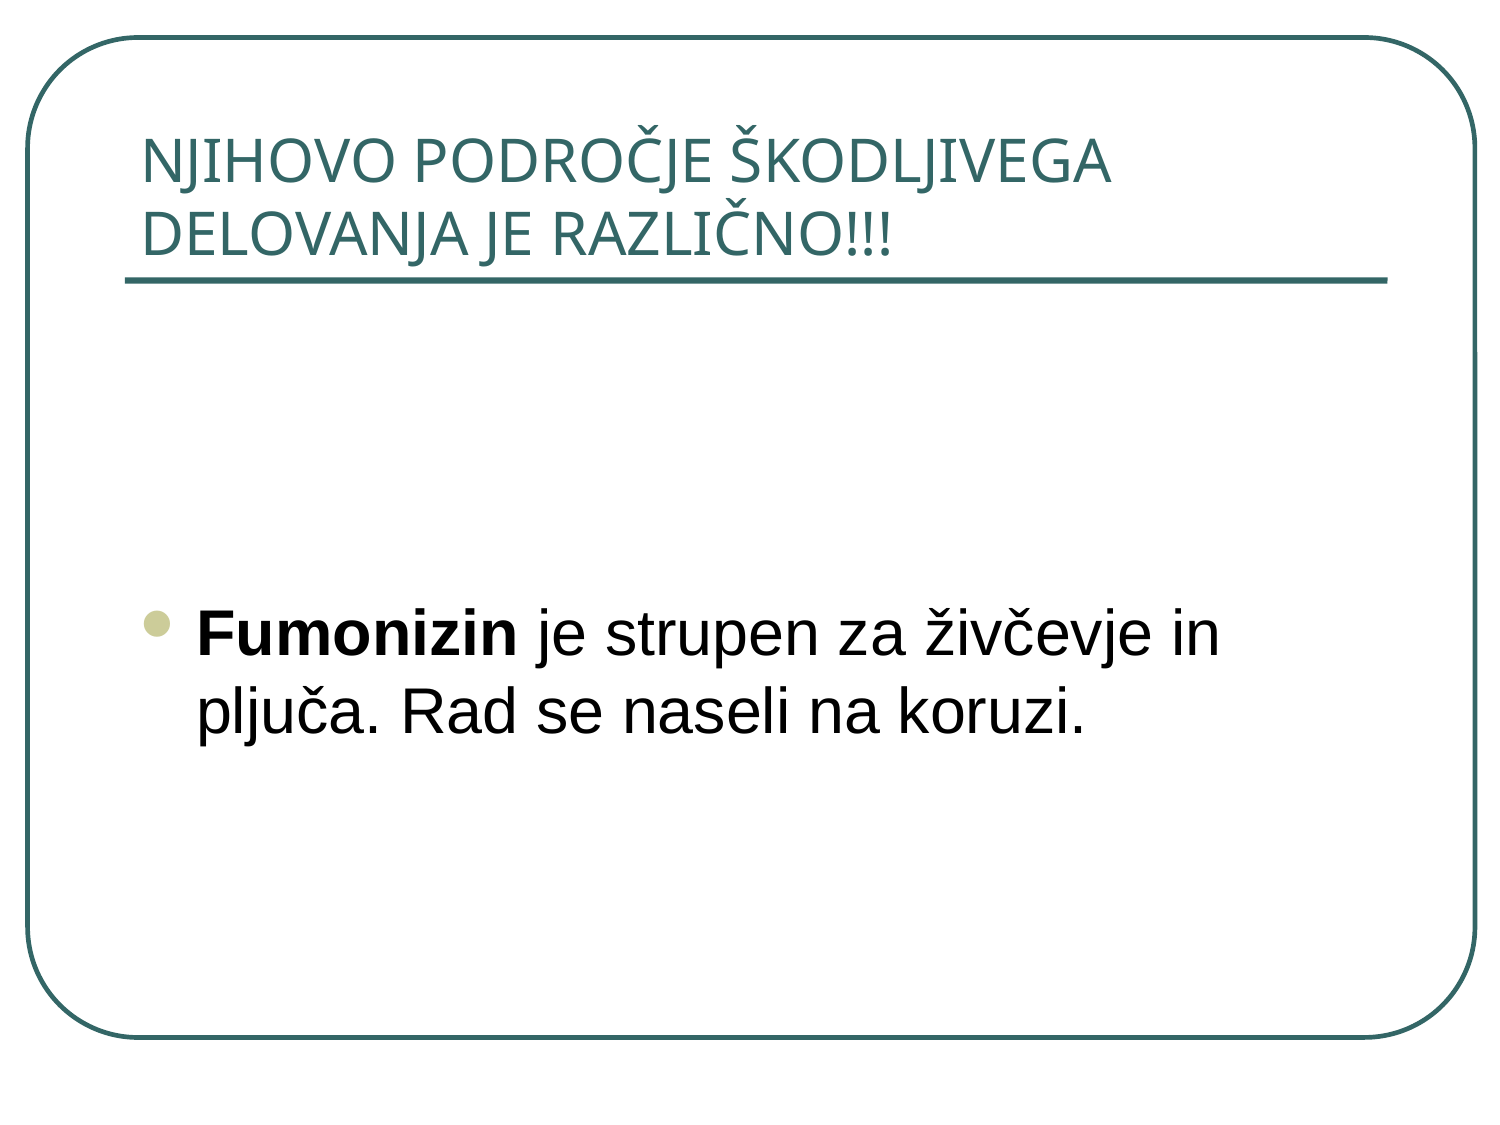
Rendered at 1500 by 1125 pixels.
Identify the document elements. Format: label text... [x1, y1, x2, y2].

title NJIHOVO PODROČJE ŠKODLJIVEGA DELOVANJA JE RAZLIČNO!!! [125, 87, 1388, 275]
list Fumonizin je strupen za živčevje in pljuča. Rad se naseli na koruzi. [125, 312, 1388, 975]
